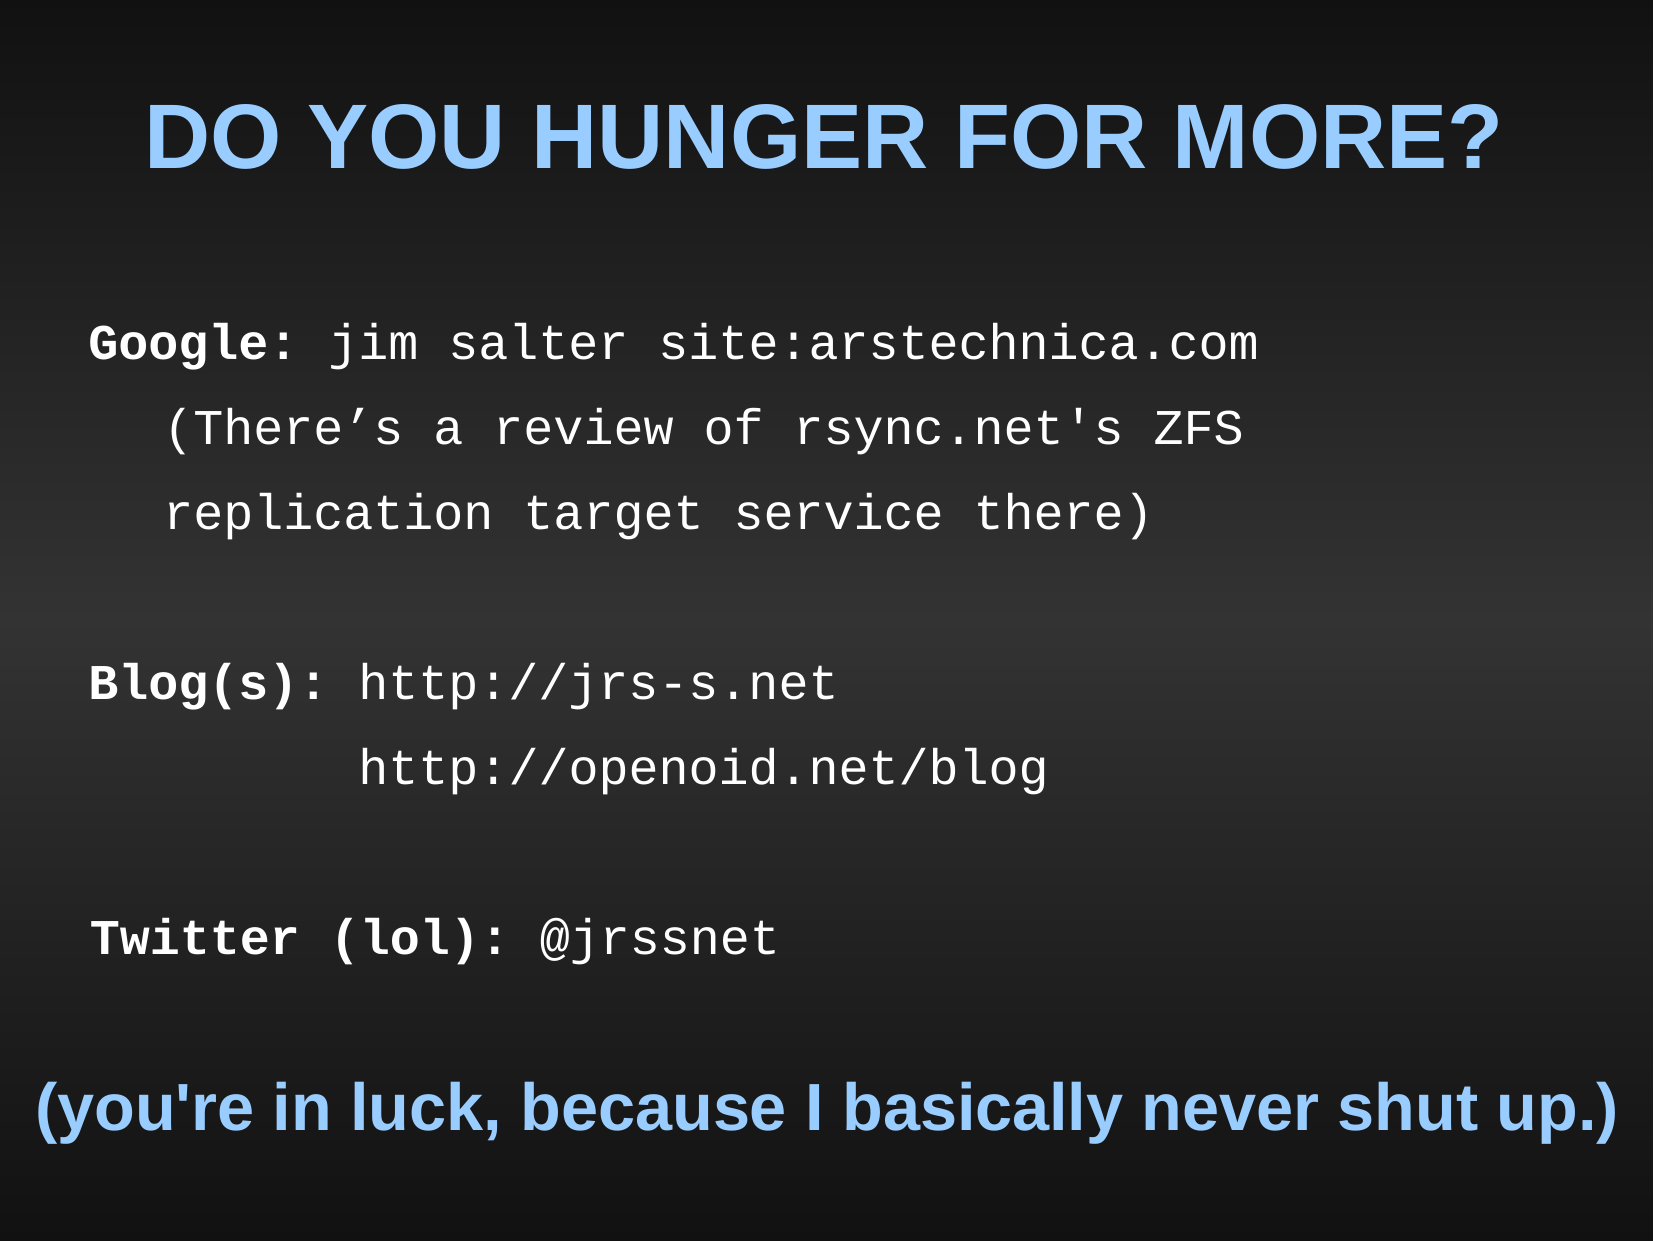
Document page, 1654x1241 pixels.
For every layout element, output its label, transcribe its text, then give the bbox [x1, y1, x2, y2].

text_box Google: jim salter site:arstechnica.com (There’s a review of rsync.net's ZFS replication target service there) Blog(s): http://jrs-s.net http://openoid.net/blog Twitter (lol): @jrssnet [0, 225, 1653, 1241]
title DO YOU HUNGER FOR MORE? [0, 4, 1651, 225]
